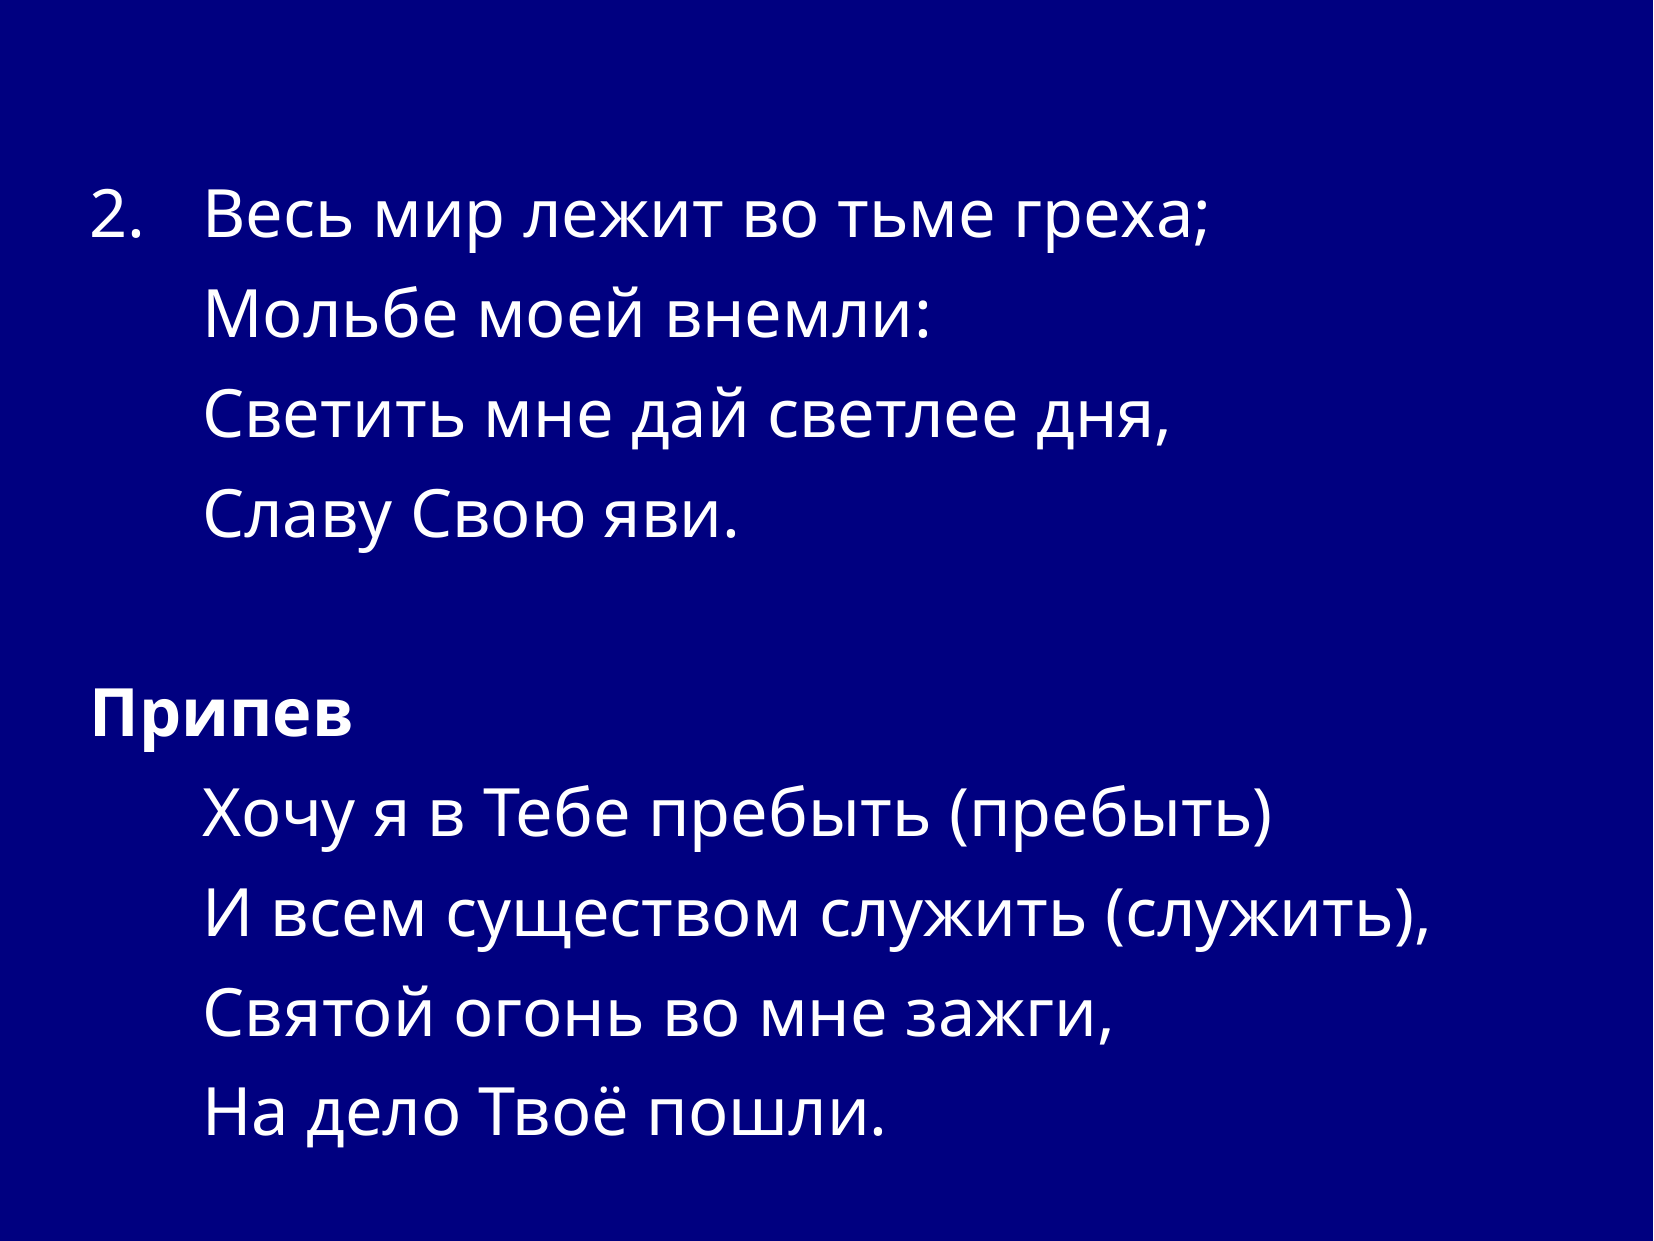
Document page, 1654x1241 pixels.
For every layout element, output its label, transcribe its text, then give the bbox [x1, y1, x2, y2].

text_box 2. Весь мир лежит во тьме греха; Мольбе моей внемли: Светить мне дай светлее дня, Славу Свою яви. Припев Хочу я в Тебе пребыть (пребыть) И всем существом служить (служить), Святой огонь во мне зажги, На дело Твоё пошли. [75, 150, 1576, 1163]
